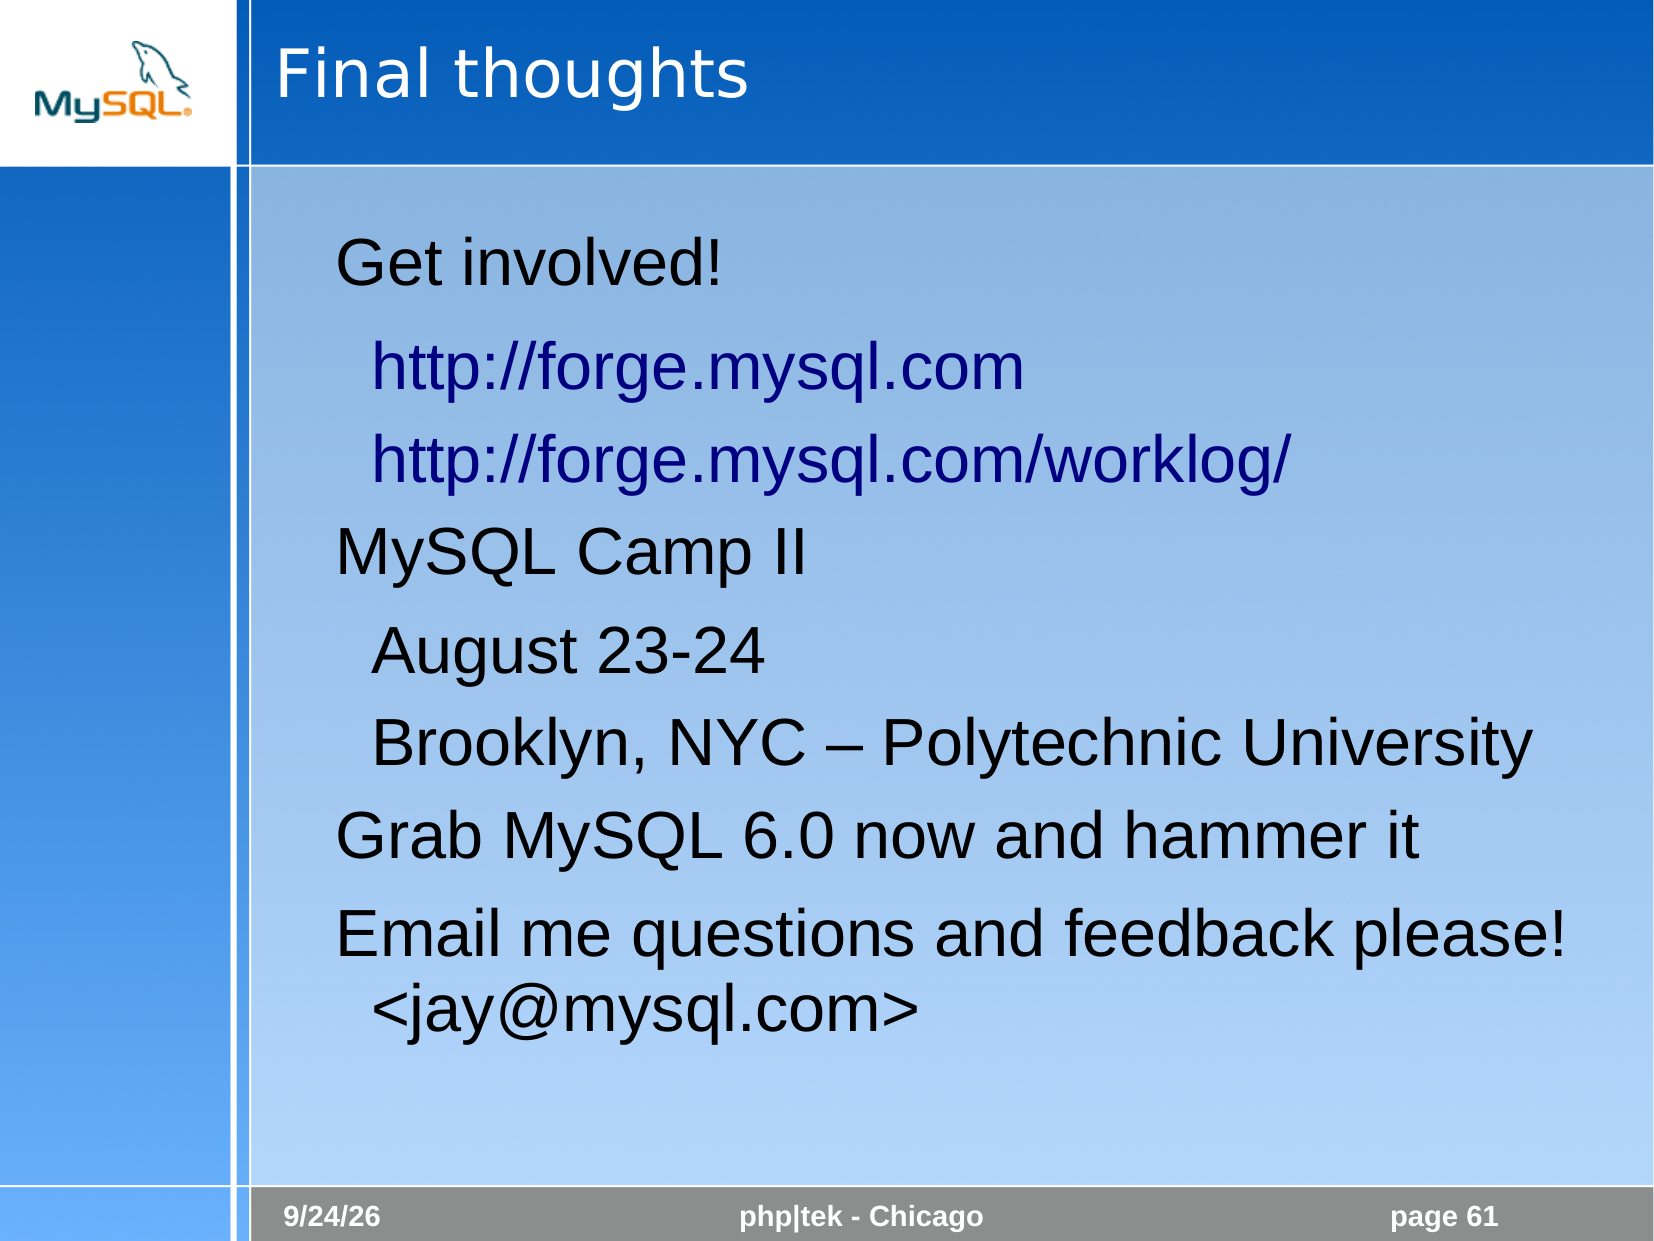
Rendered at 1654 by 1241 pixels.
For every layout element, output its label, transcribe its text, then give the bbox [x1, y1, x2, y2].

title Final thoughts [274, 11, 1500, 137]
picture [35, 41, 192, 123]
list Get involved! http://forge.mysql.com http://forge.mysql.com/worklog/ MySQL Camp II August 23-24 Brooklyn, NYC – Polytechnic University Grab MySQL 6.0 now and hammer it Email me questions and feedback please! <jay@mysql.com> [300, 225, 1613, 1163]
picture [0, 0, 1654, 1241]
